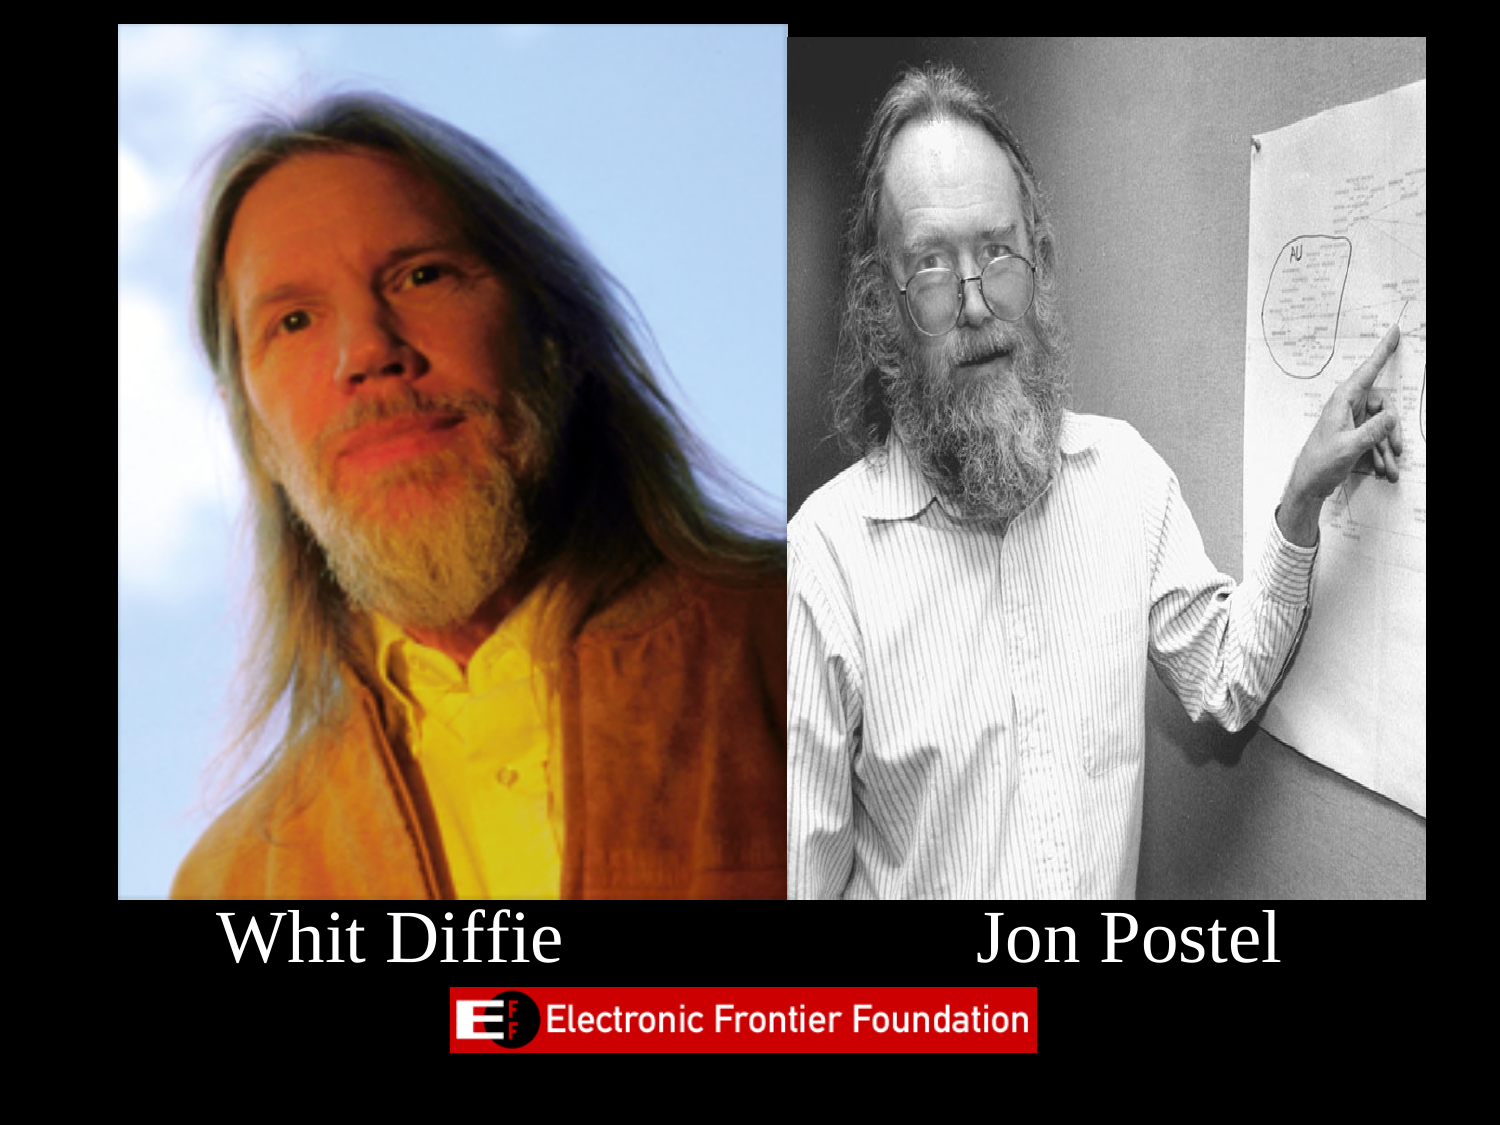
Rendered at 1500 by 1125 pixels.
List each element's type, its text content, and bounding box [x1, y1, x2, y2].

title Whit Diffie Jon Postel [112, 862, 1388, 1003]
picture [450, 1003, 1037, 1053]
picture [118, 24, 1426, 901]
